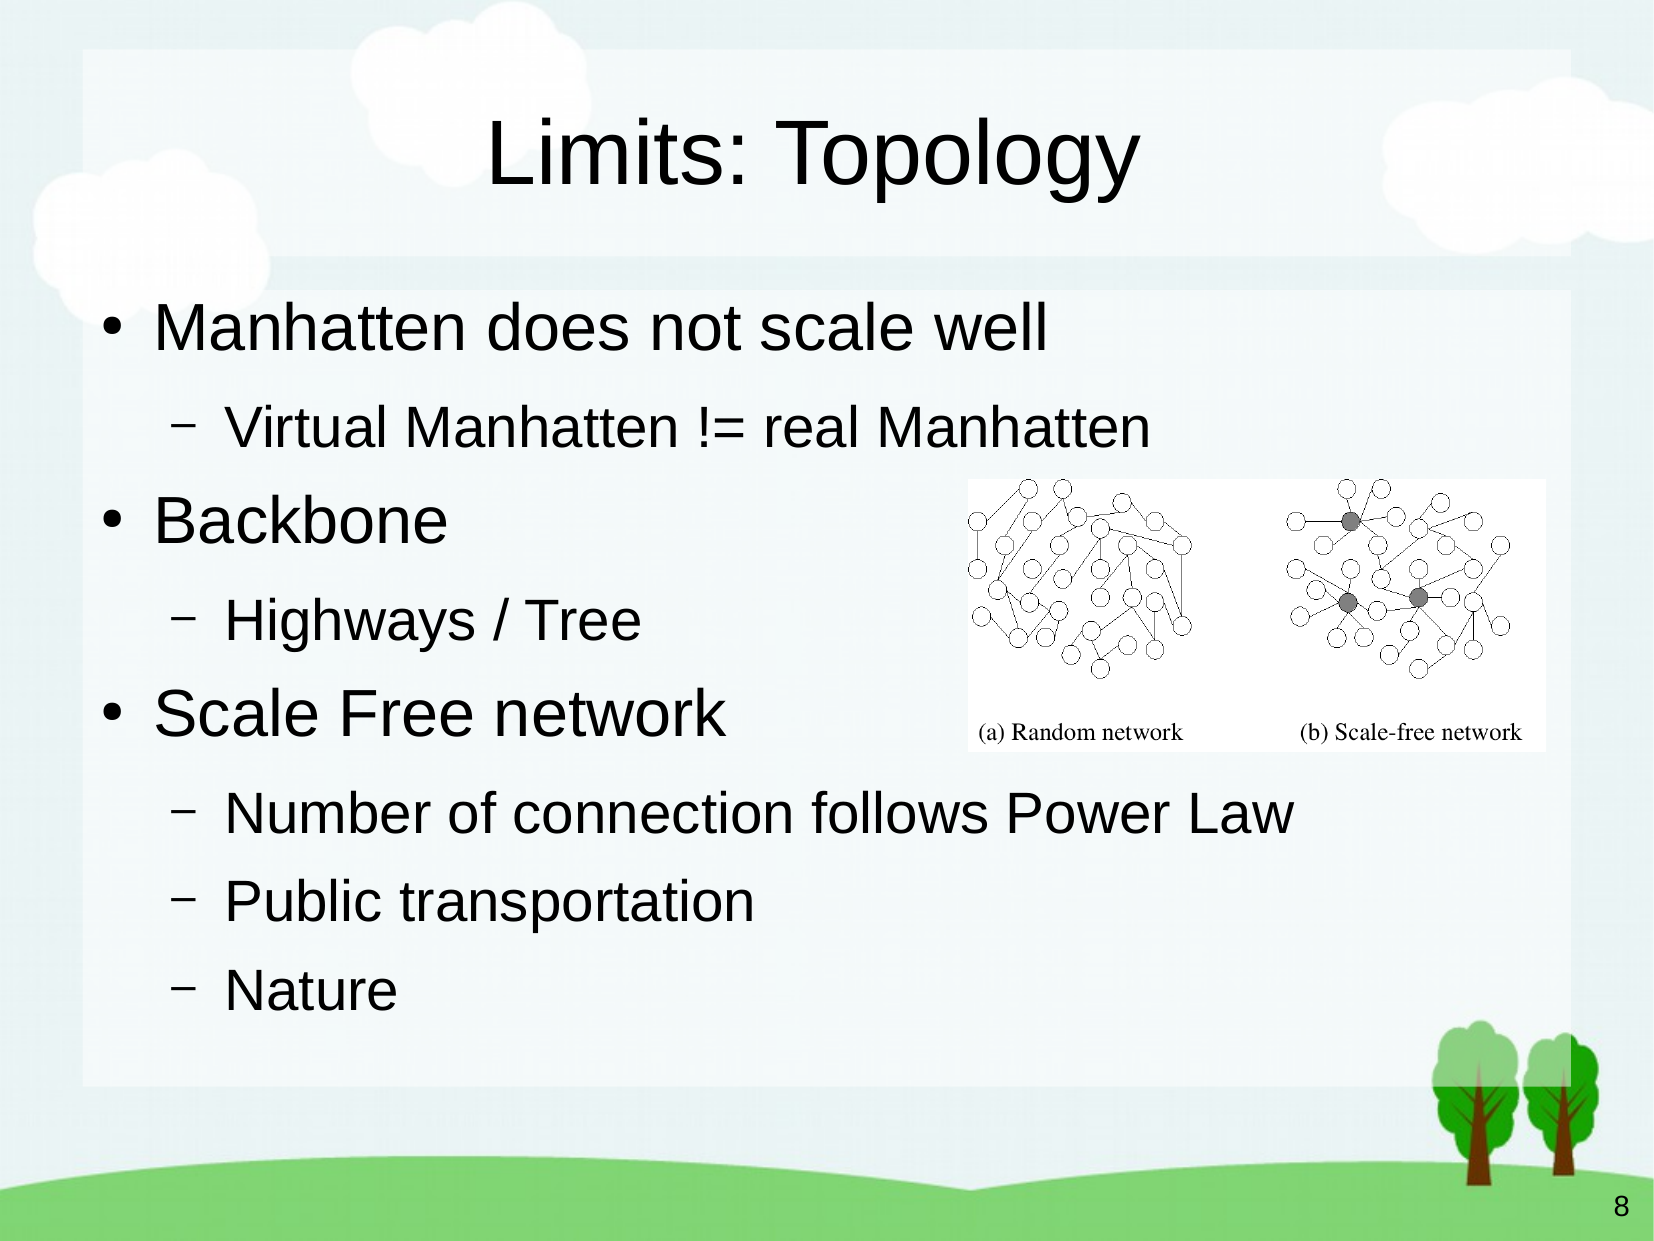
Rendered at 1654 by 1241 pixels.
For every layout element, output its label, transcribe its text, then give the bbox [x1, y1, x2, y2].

list Manhatten does not scale well Virtual Manhatten != real Manhatten Backbone Highways / Tree Scale Free network Number of connection follows Power Law Public transportation Nature [82, 290, 1571, 1087]
picture [0, 0, 1654, 1241]
title Limits: Topology [82, 49, 1571, 257]
